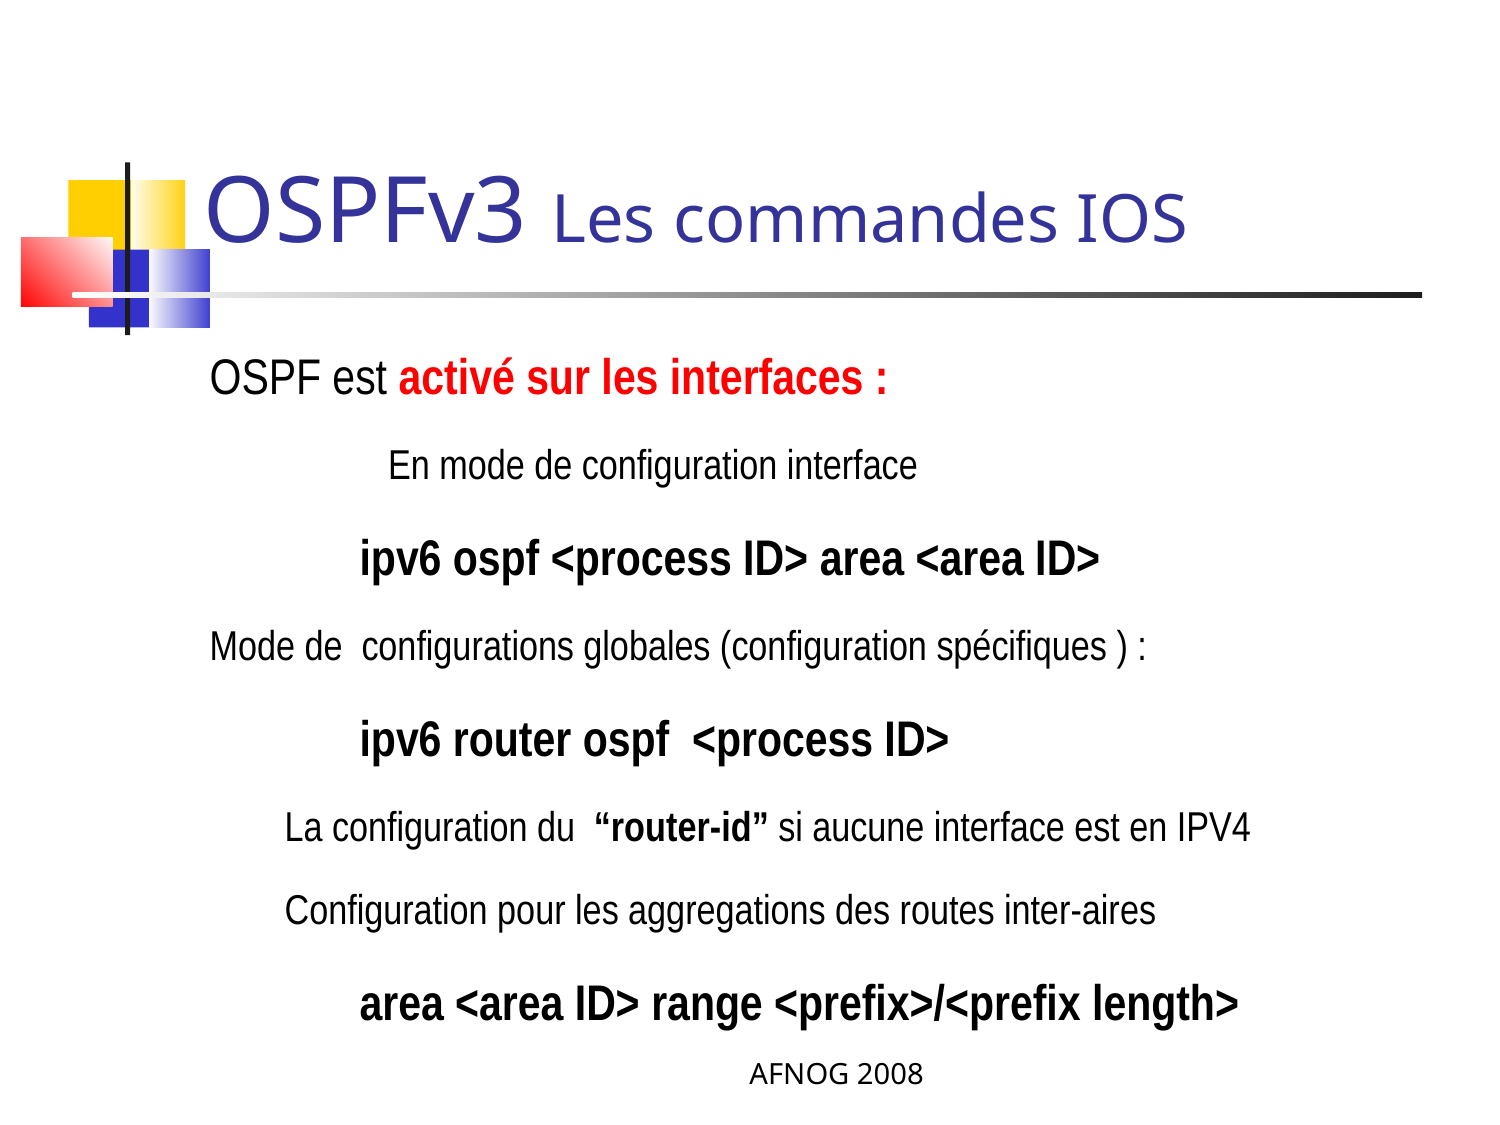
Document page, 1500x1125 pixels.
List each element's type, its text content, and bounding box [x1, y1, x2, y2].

text_box AFNOG 2008 [599, 1039, 1074, 1099]
title OSPFv3 Les commandes IOS [188, 0, 1467, 276]
text_box OSPF est activé sur les interfaces : En mode de configuration interface ipv6 ospf <process ID> area <area ID> Mode de configurations globales (configuration spécifiques ) : ipv6 router ospf <process ID> La configuration du “router-id” si aucune interface est en IPV4 Configuration pour les aggregations des routes inter-aires area <area ID> range <prefix>/<prefix length> [194, 314, 1282, 1039]
